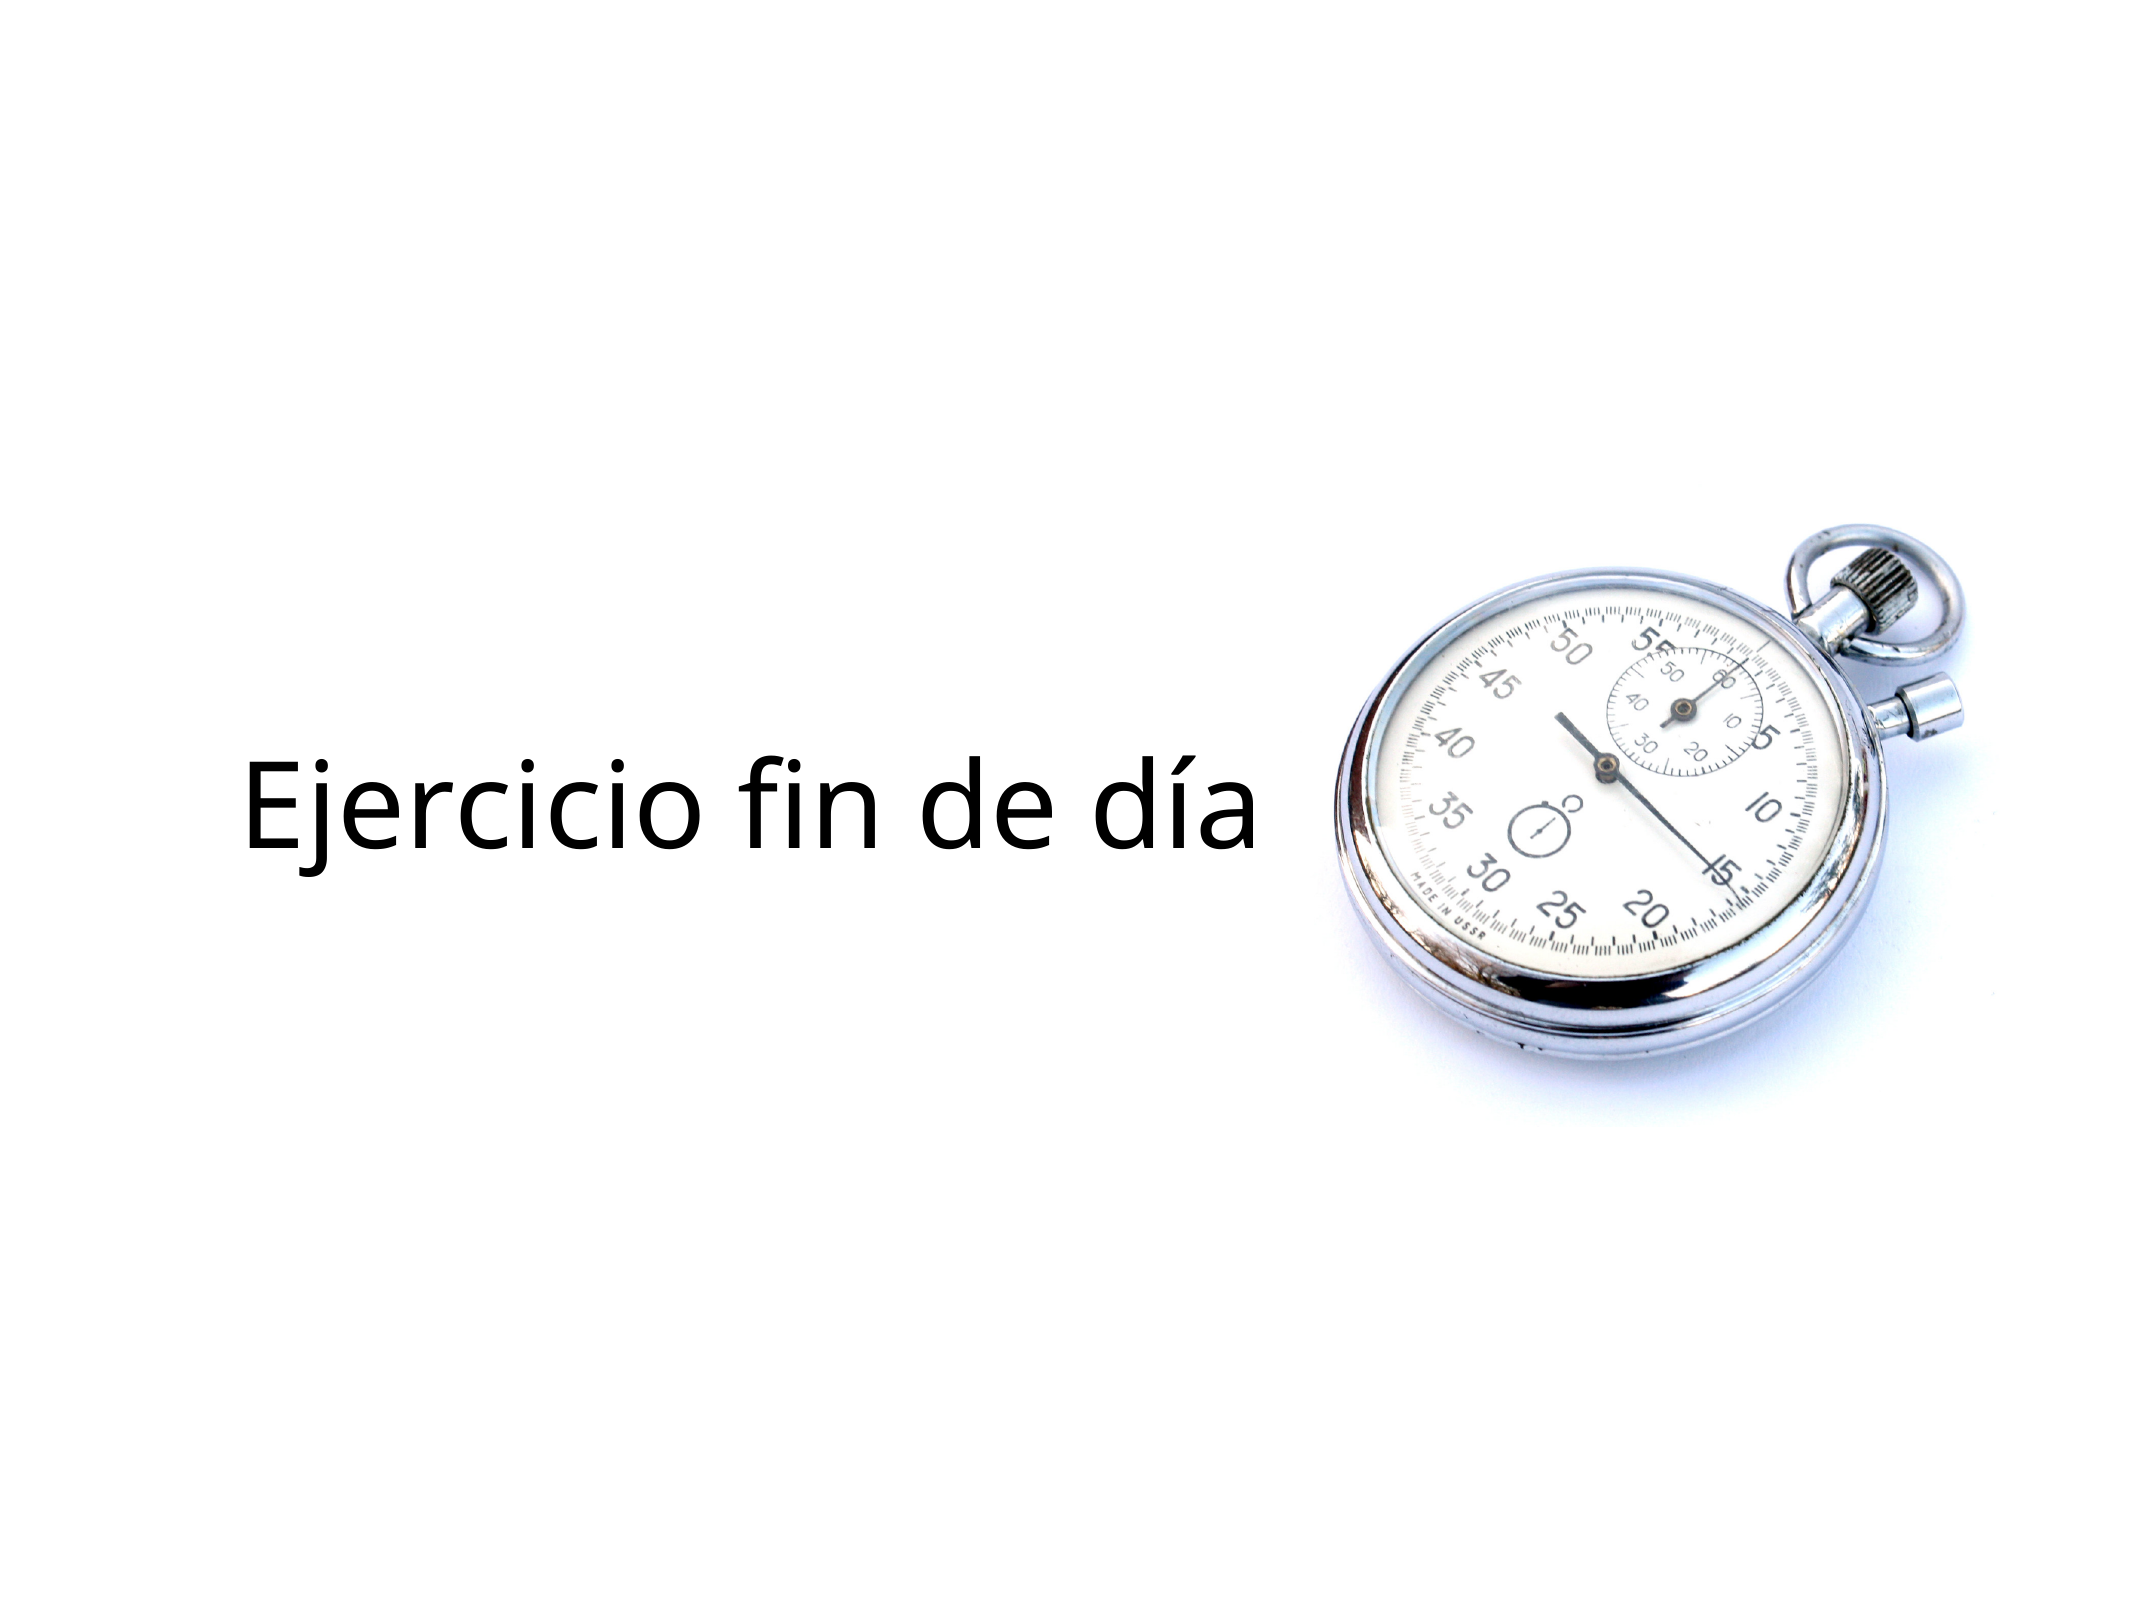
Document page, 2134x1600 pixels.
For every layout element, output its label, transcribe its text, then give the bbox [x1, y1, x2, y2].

picture [1269, 473, 2034, 1127]
title Ejercicio fin de día [208, 529, 1269, 1071]
